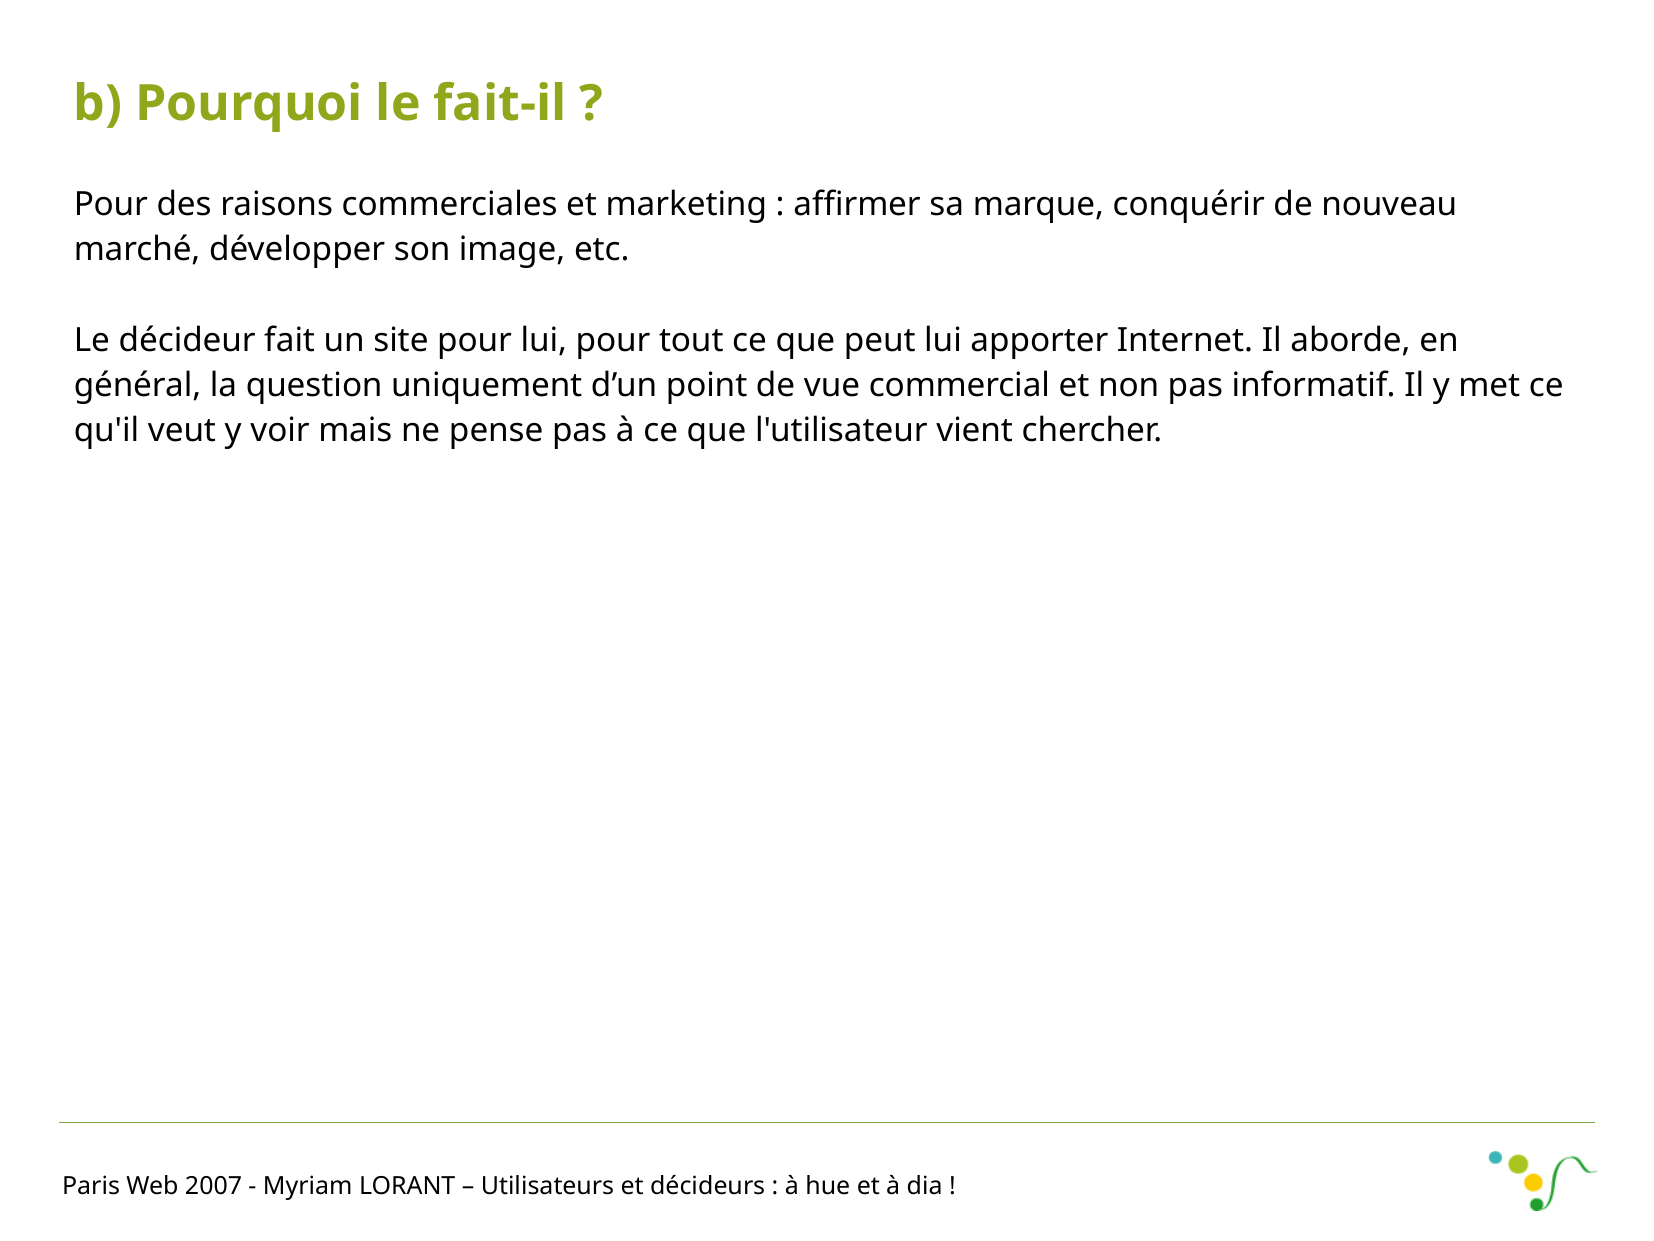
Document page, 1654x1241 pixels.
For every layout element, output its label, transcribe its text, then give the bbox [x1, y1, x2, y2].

text_box b) Pourquoi le fait-il ? Pour des raisons commerciales et marketing : affirmer sa marque, conquérir de nouveau marché, développer son image, etc. Le décideur fait un site pour lui, pour tout ce que peut lui apporter Internet. Il aborde, en général, la question uniquement d’un point de vue commercial et non pas informatif. Il y met ce qu'il veut y voir mais ne pense pas à ce que l'utilisateur vient chercher. [59, 59, 1595, 502]
text_box Paris Web 2007 - Myriam LORANT – Utilisateurs et décideurs : à hue et à dia ! [47, 1160, 1488, 1205]
picture [1488, 1151, 1598, 1211]
